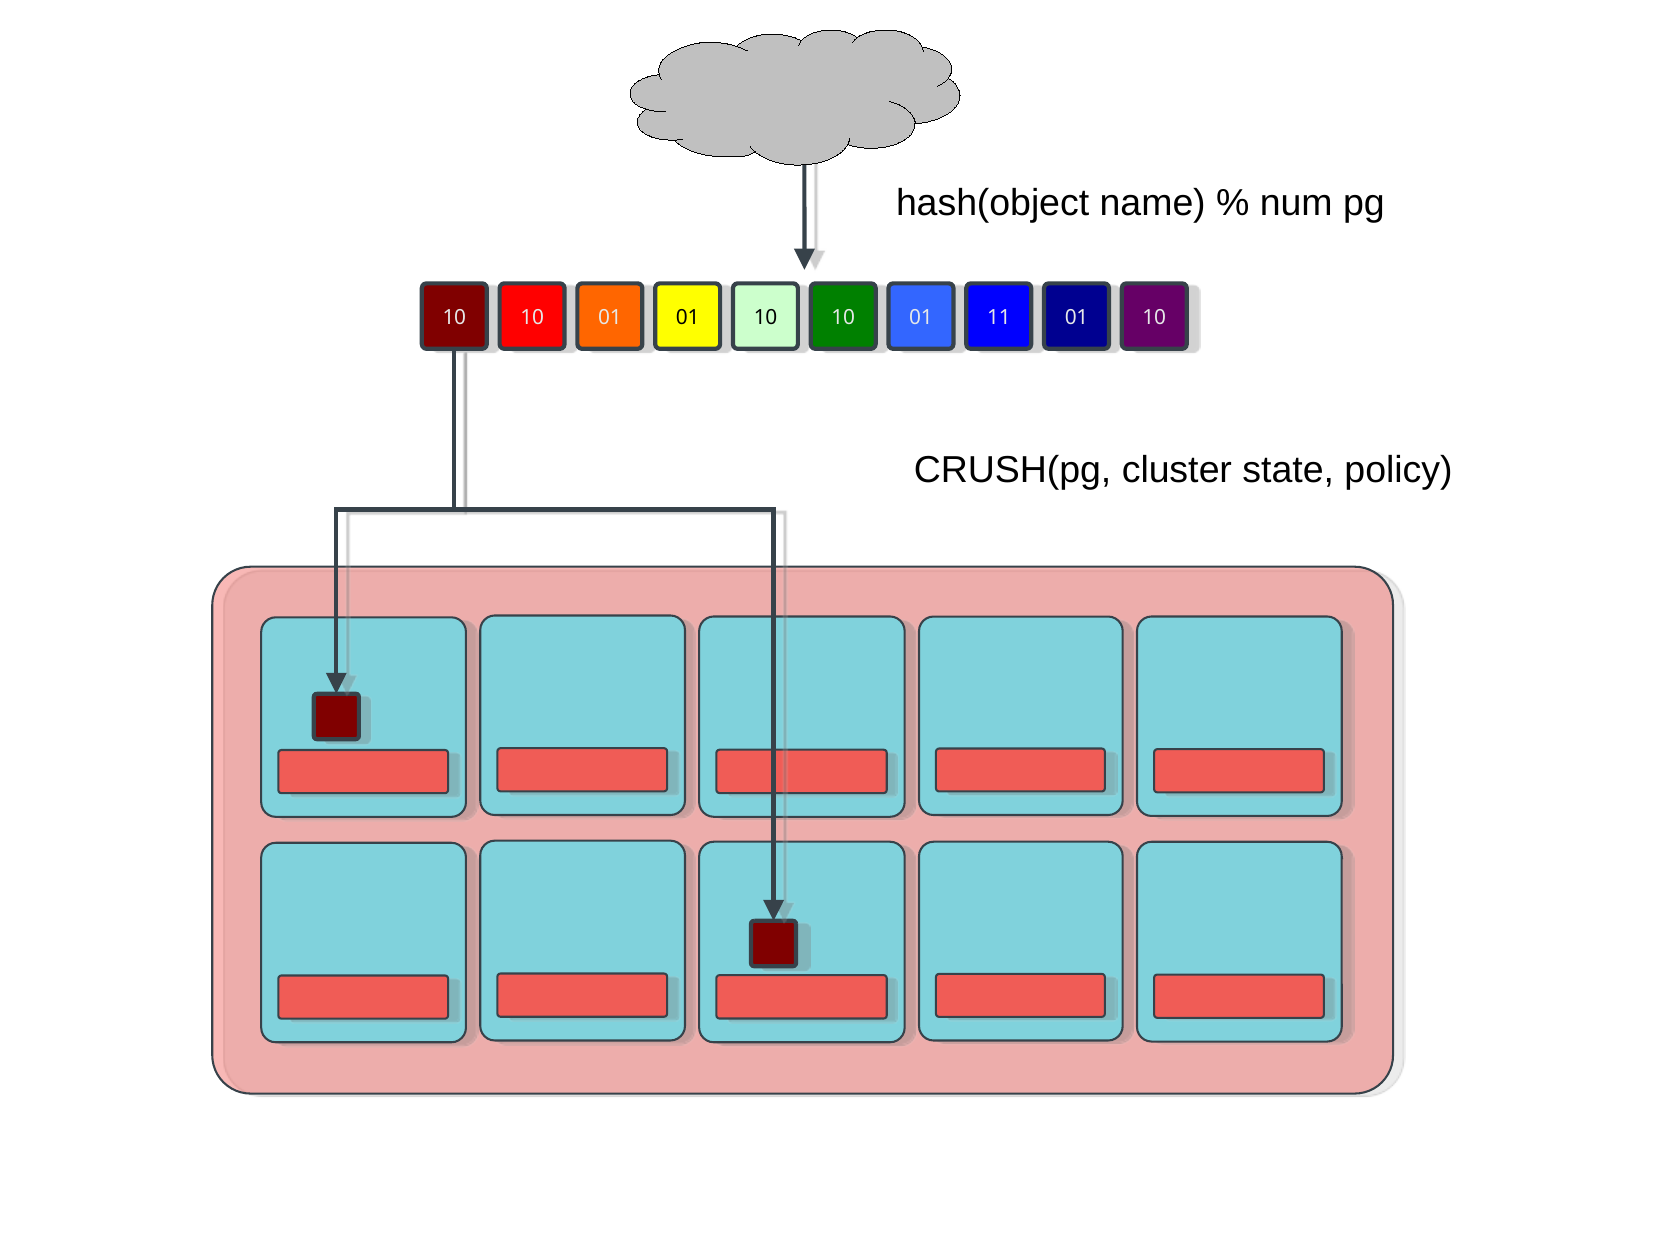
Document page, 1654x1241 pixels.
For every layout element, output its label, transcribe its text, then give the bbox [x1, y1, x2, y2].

text_box 10 [810, 283, 876, 349]
text_box [630, 30, 961, 166]
text_box 01 [1044, 283, 1109, 349]
text_box 01 [655, 283, 721, 349]
text_box [212, 566, 1394, 1094]
text_box [338, 566, 346, 672]
text_box 10 [421, 283, 487, 349]
text_box 01 [577, 283, 643, 349]
text_box 11 [966, 283, 1032, 349]
text_box 10 [499, 283, 565, 349]
text_box [776, 566, 783, 899]
text_box 10 [732, 283, 798, 349]
text_box 01 [888, 283, 954, 349]
text_box 10 [1121, 283, 1187, 349]
text_box hash(object name) % num pg [845, 170, 1400, 231]
text_box CRUSH(pg, cluster state, policy) [863, 437, 1468, 498]
